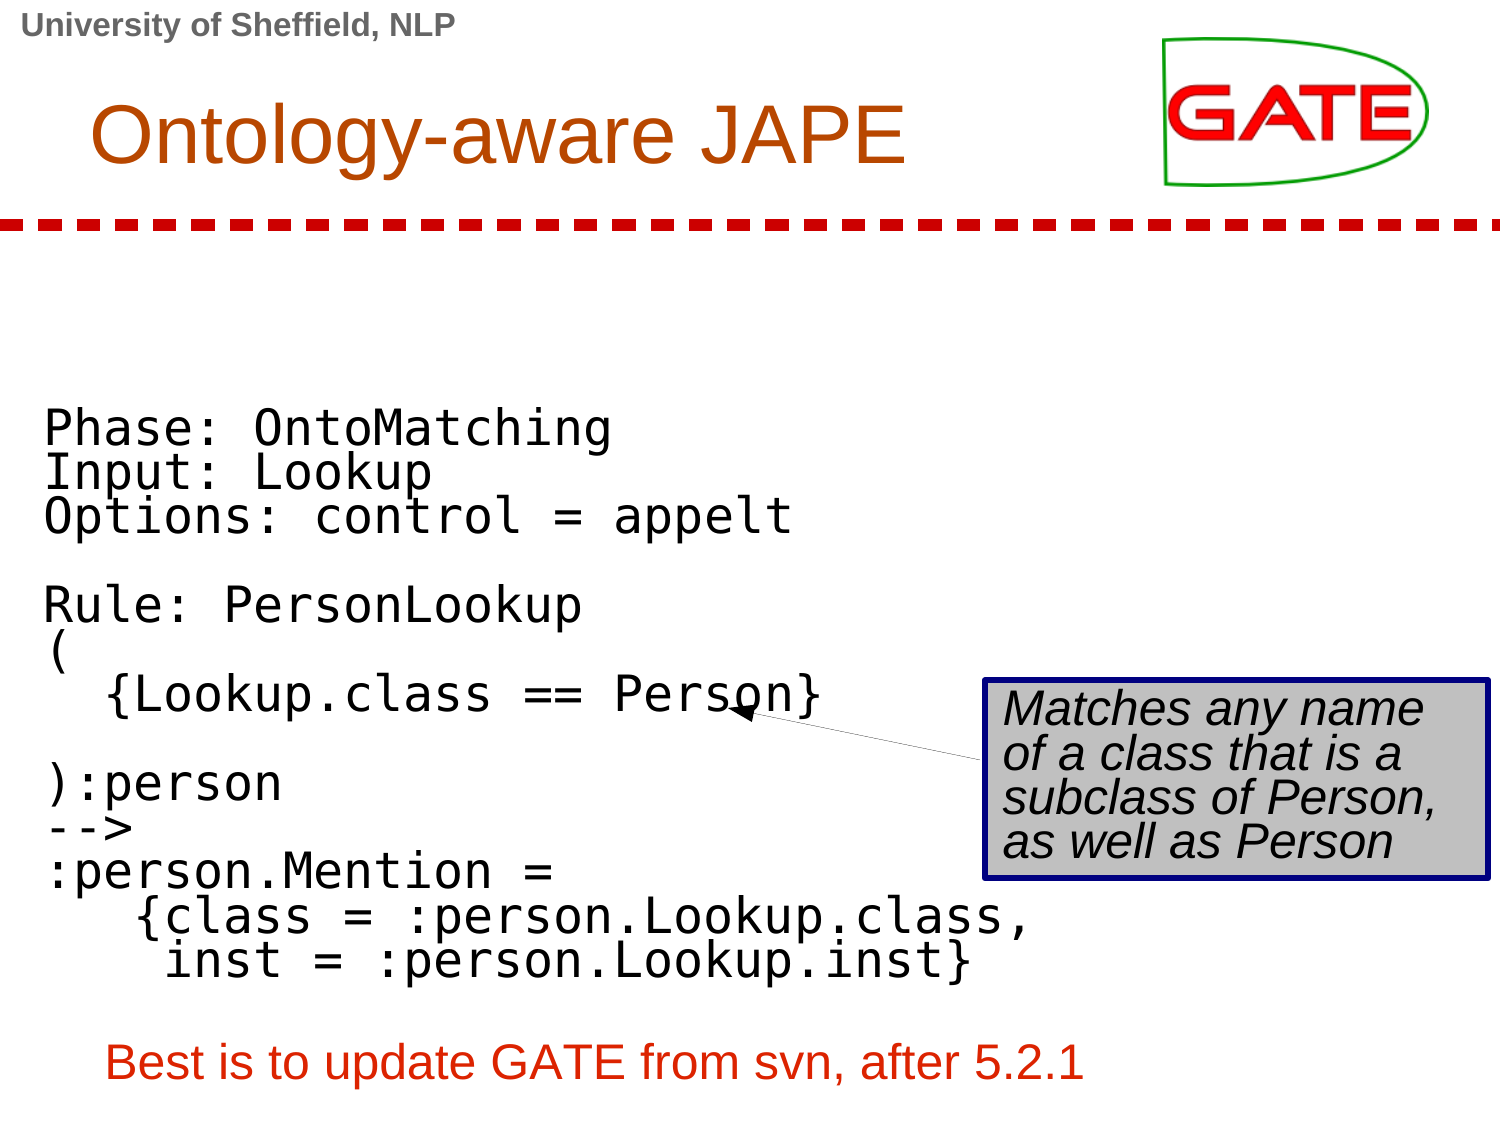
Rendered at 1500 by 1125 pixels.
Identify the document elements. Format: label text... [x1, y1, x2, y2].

text_box Best is to update GATE from svn, after 5.2.1 [89, 1036, 1102, 1096]
picture [1162, 37, 1429, 187]
text_box Matches any name of a class that is a subclass of Person, as well as Person [984, 680, 1489, 879]
text_box Phase: OntoMatching Input: Lookup Options: control = appelt Rule: PersonLookup ( {Lookup.class == Person} ):person --> :person.Mention = {class = :person.Lookup.class, inst = :person.Lookup.inst} [28, 342, 1484, 1043]
title Ontology-aware JAPE [75, 45, 1426, 233]
